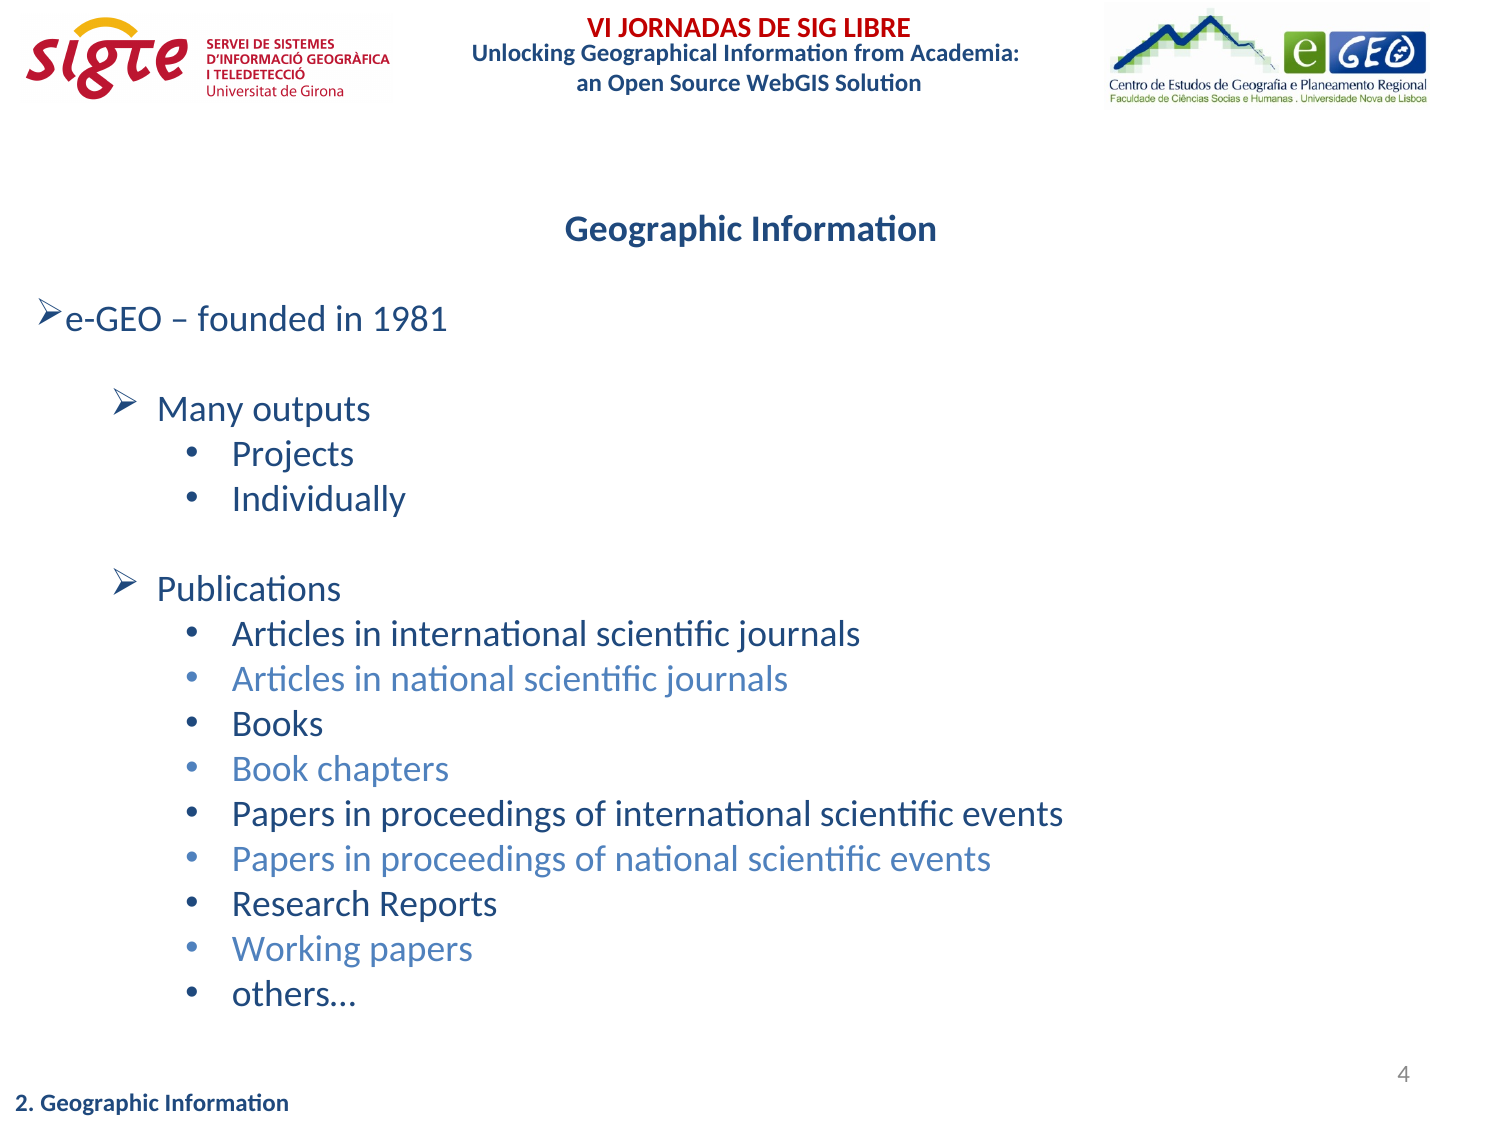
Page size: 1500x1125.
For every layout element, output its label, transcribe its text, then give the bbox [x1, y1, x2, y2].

text_box Geographic Information e-GEO – founded in 1981 Many outputs Projects Individually Publications Articles in international scientific journals Articles in national scientific journals Books Book chapters Papers in proceedings of international scientific events Papers in proceedings of national scientific events Research Reports Working papers others… [20, 196, 1483, 1022]
text_box Unlocking Geographical Information from Academia: an Open Source WebGIS Solution [442, 29, 1057, 105]
picture [20, 13, 393, 103]
text_box 2. Geographic Information [0, 1078, 1345, 1125]
text_box <número> [1074, 1042, 1426, 1103]
text_box VI JORNADAS DE SIG LIBRE [572, 0, 927, 29]
picture [1104, 2, 1430, 110]
